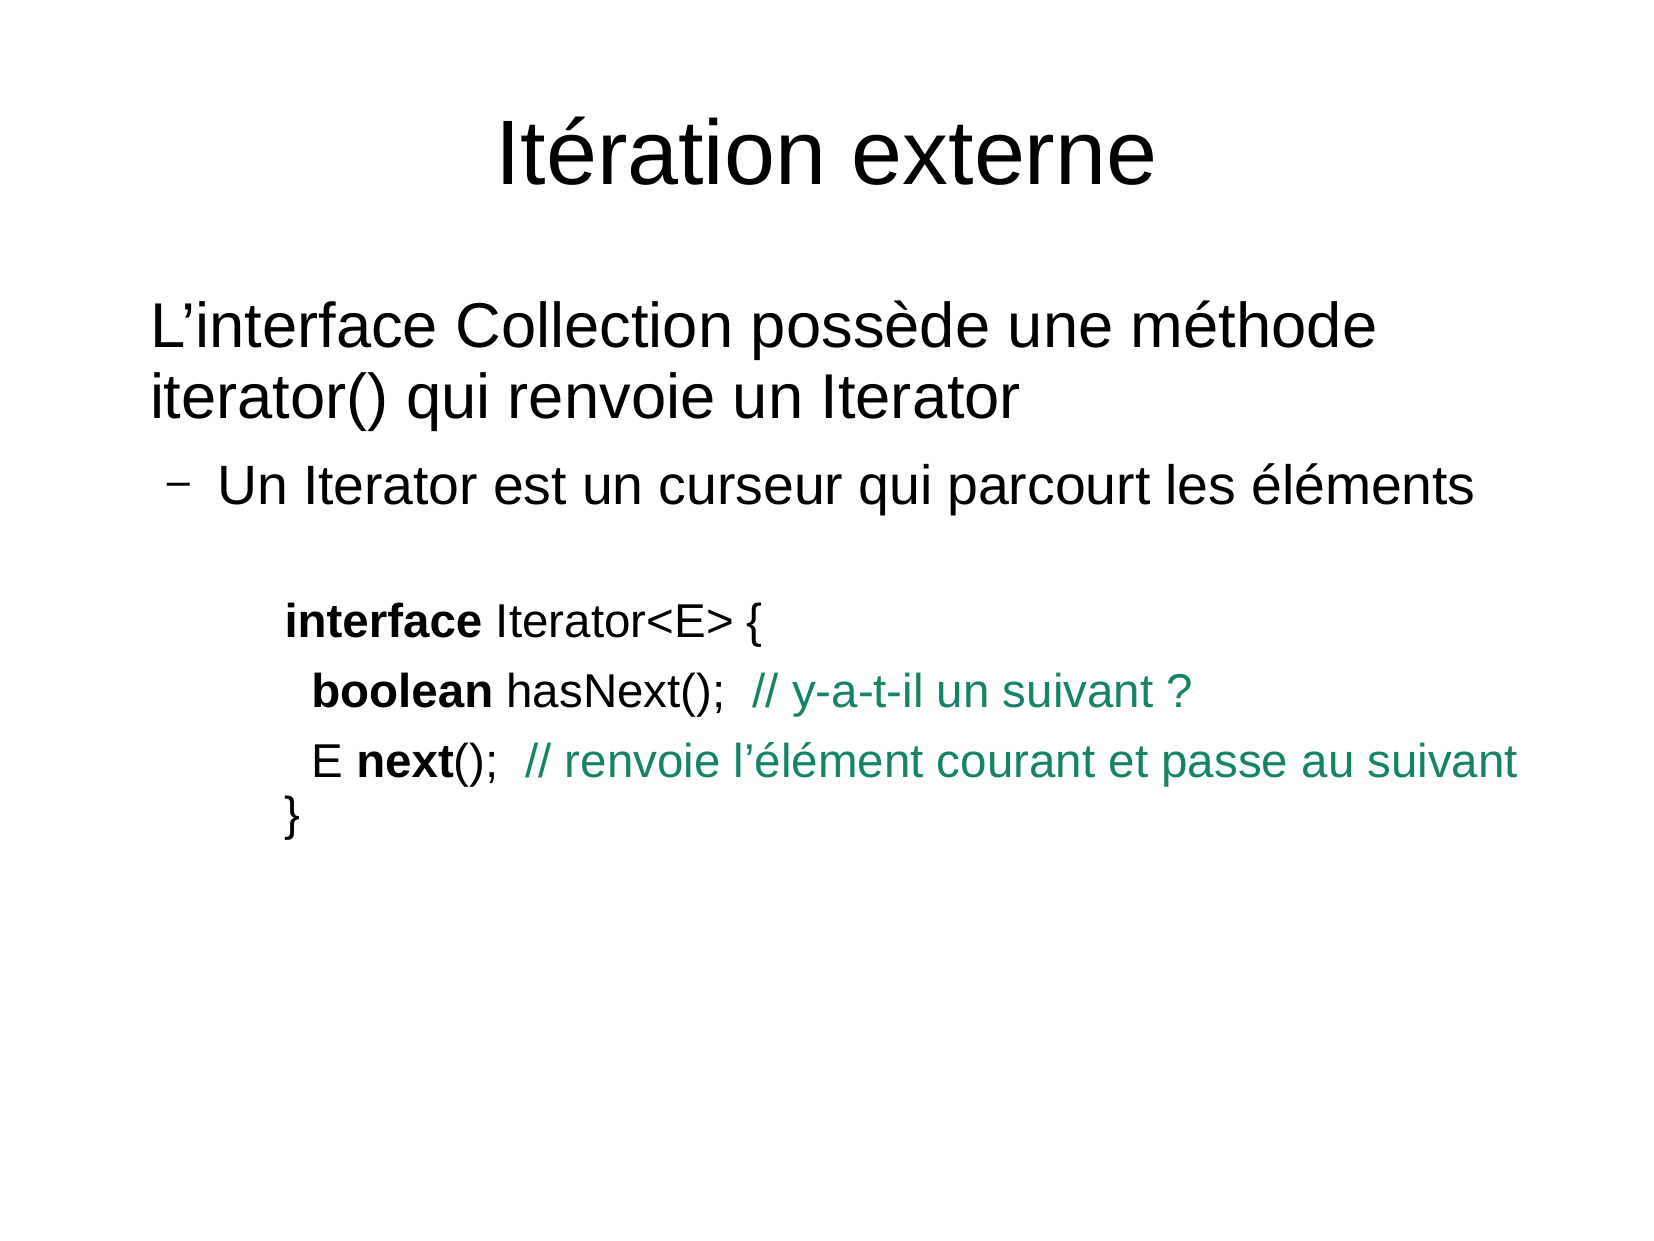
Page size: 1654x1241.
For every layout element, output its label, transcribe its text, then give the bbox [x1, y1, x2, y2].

title Itération externe [82, 49, 1571, 257]
list L’interface Collection possède une méthode iterator() qui renvoie un Iterator Un Iterator est un curseur qui parcourt les éléments interface Iterator<E> { boolean hasNext(); // y-a-t-il un suivant ? E next(); // renvoie l’élément courant et passe au suivant } [82, 290, 1571, 1010]
